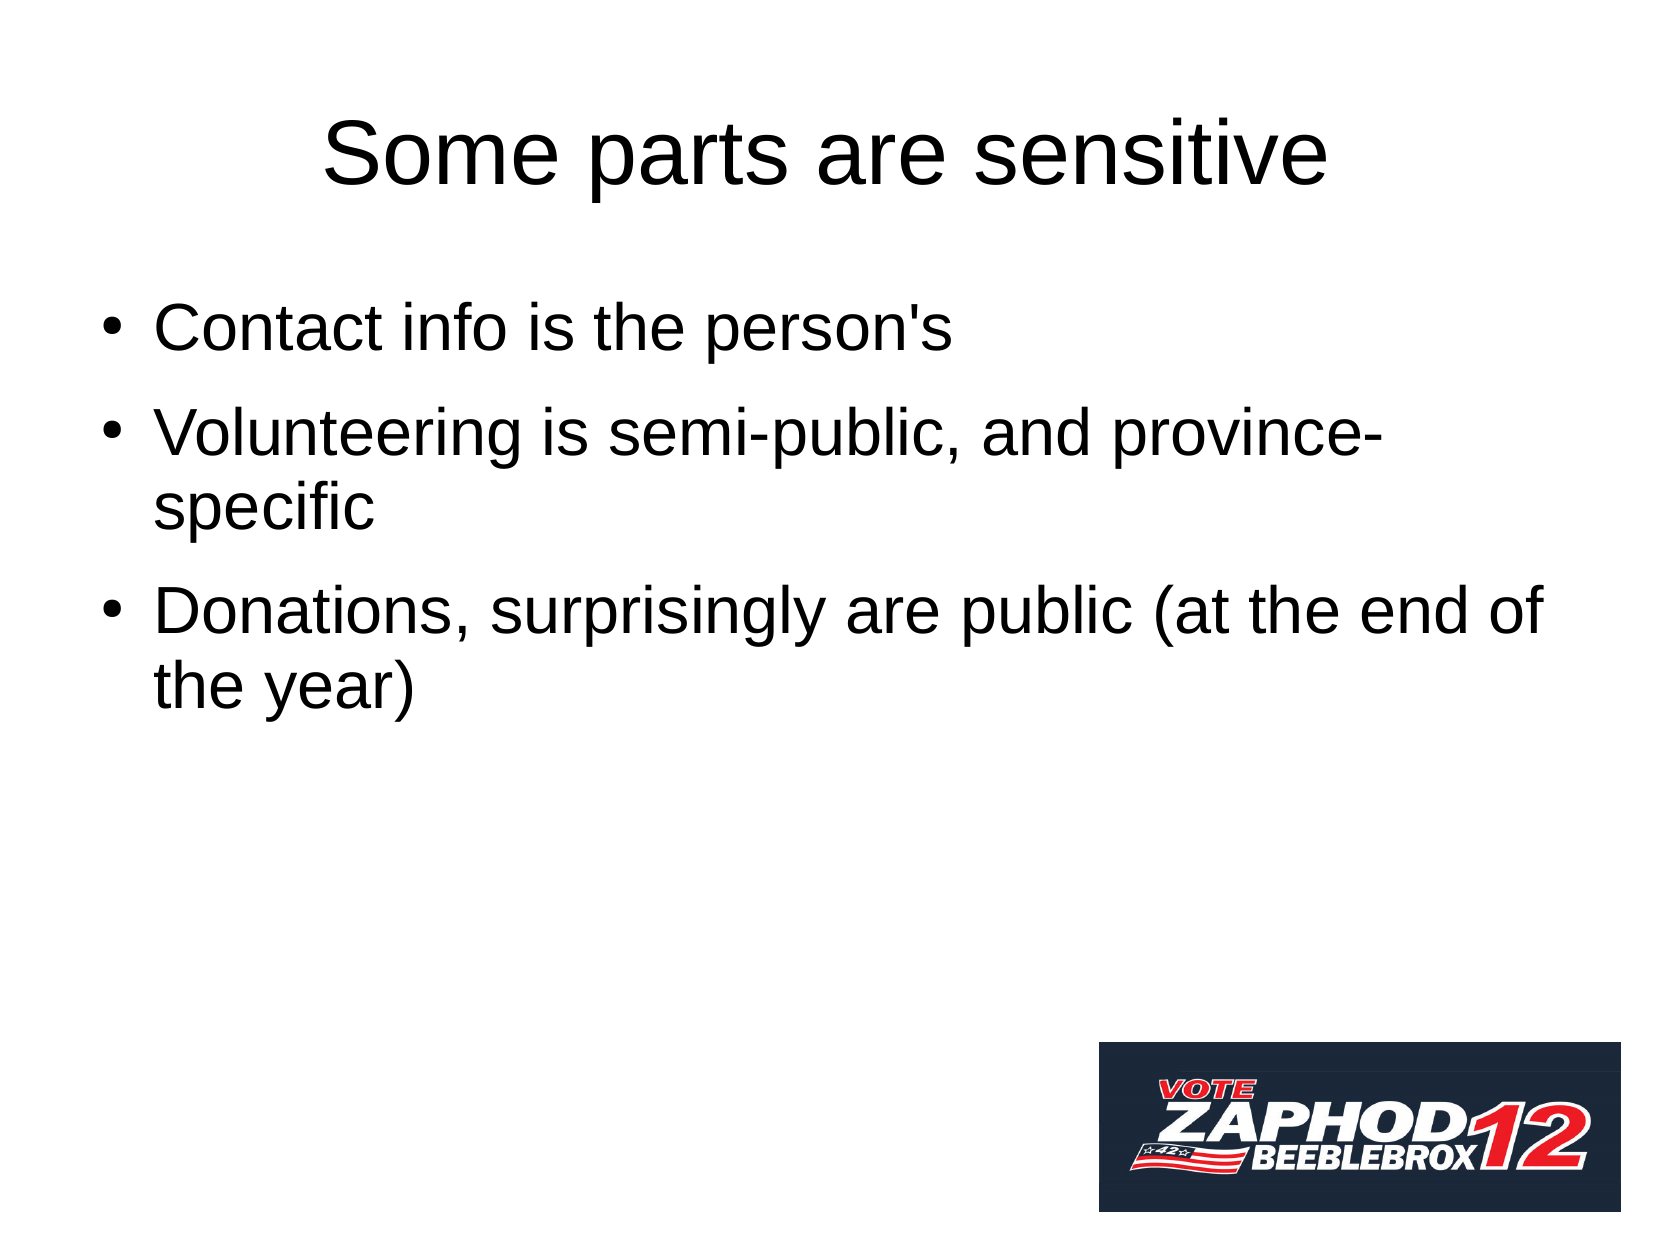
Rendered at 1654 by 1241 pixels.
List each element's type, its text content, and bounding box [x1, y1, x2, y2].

title Some parts are sensitive [82, 49, 1571, 257]
picture [1099, 1042, 1621, 1212]
list Contact info is the person's Volunteering is semi-public, and province-specific Donations, surprisingly are public (at the end of the year) [82, 290, 1571, 1010]
